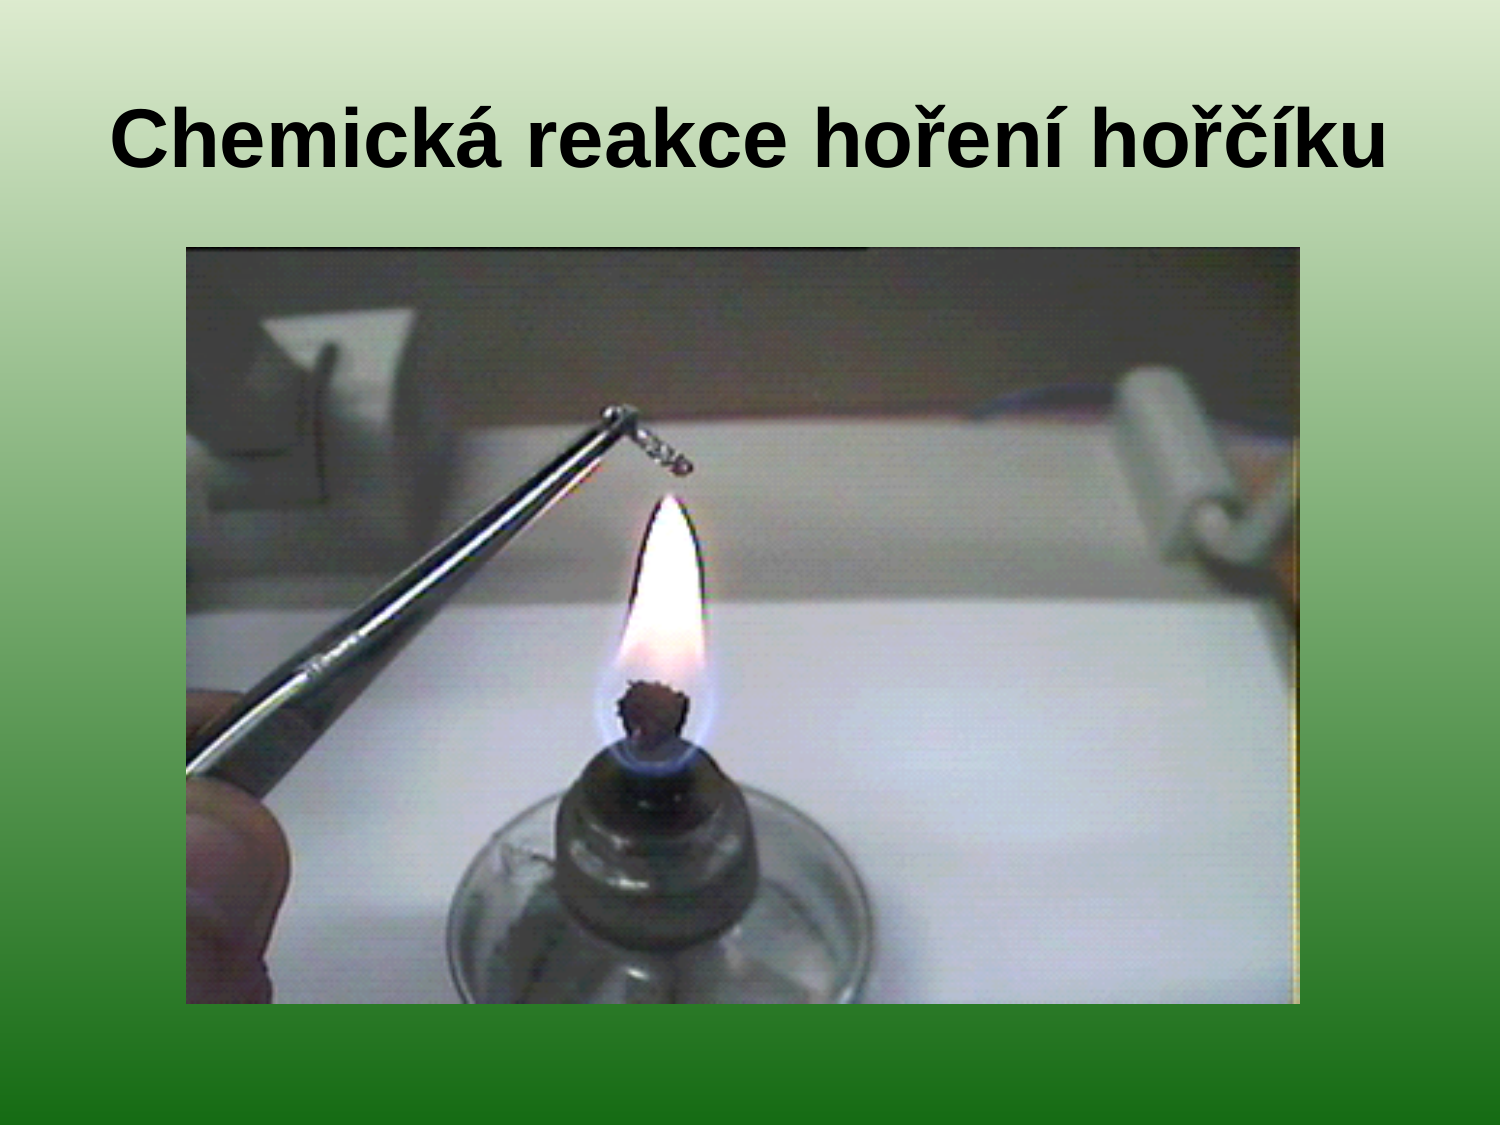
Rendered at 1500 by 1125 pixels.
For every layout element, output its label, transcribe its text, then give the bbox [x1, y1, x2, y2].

title Chemická reakce hoření hořčíku [75, 45, 1426, 233]
picture [186, 247, 1300, 1004]
